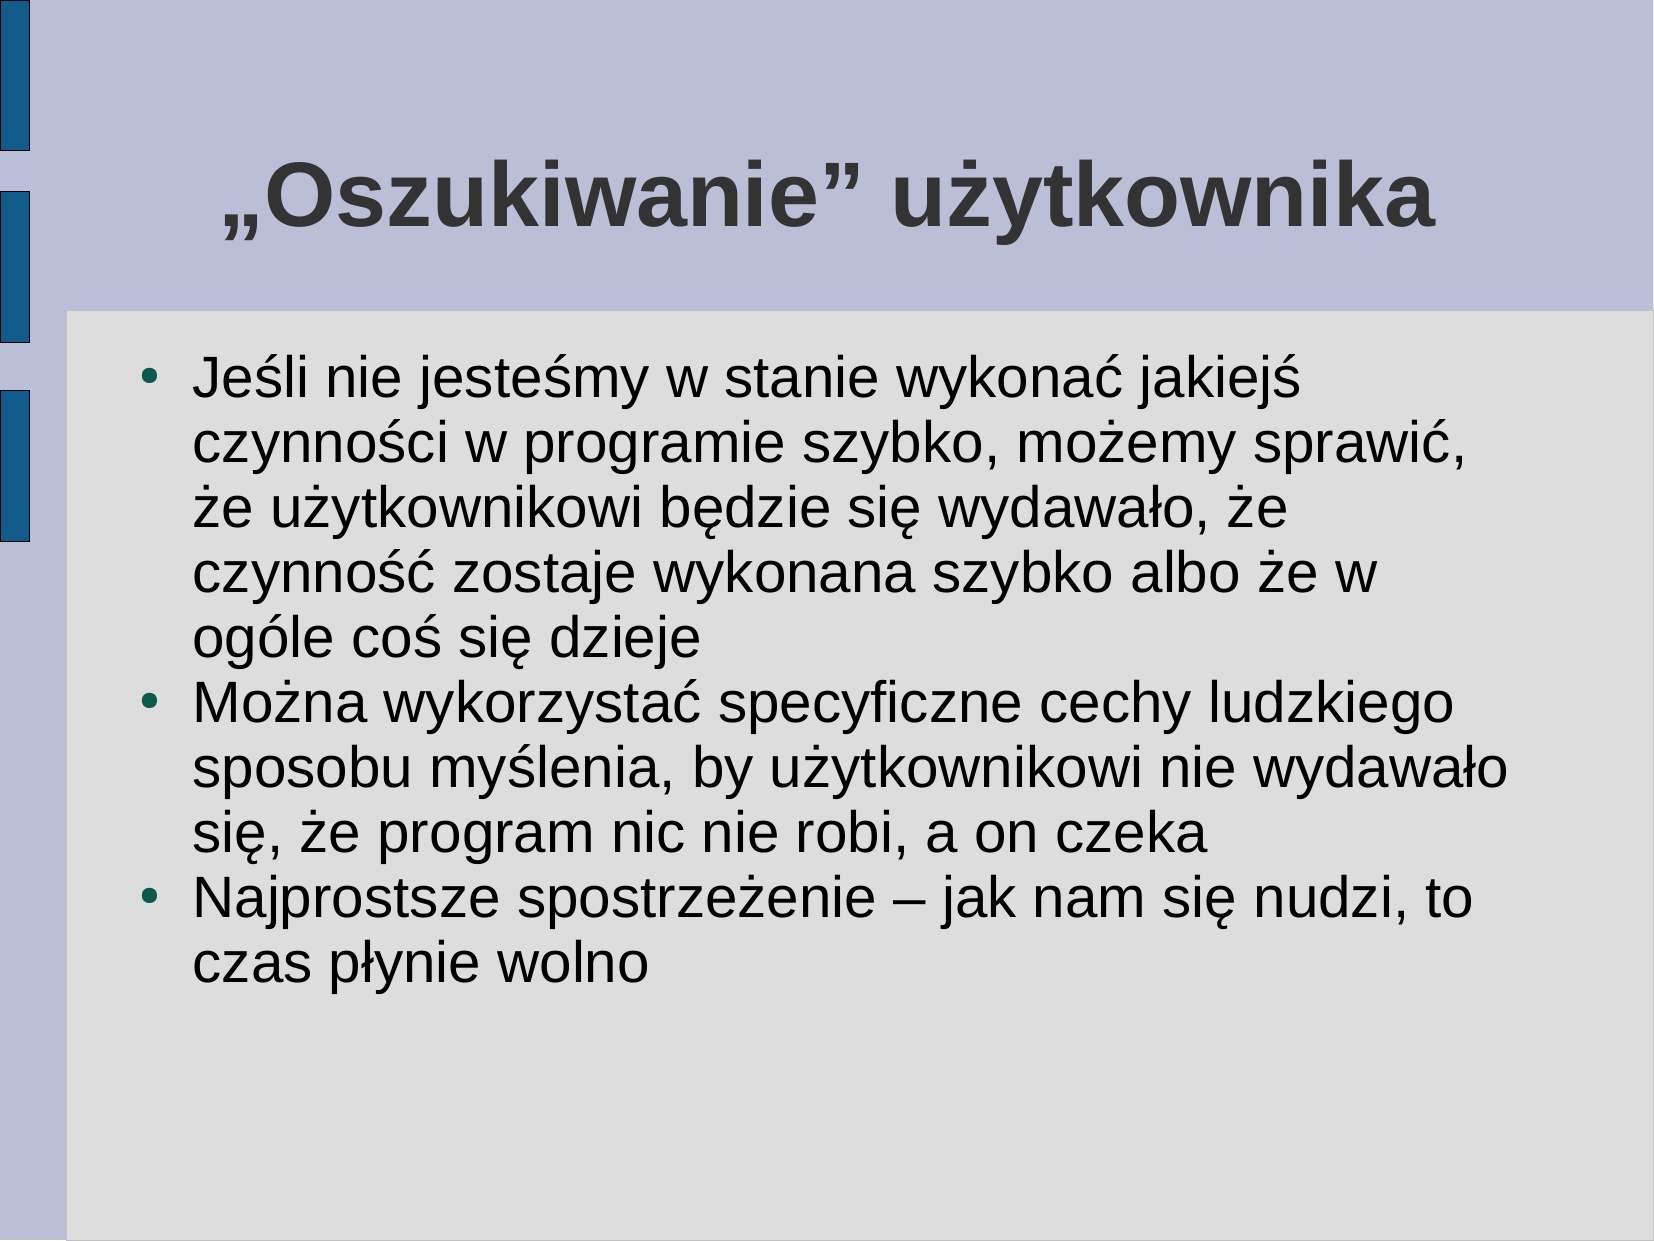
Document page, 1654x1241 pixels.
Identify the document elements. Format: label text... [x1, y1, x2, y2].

title „Oszukiwanie” użytkownika [121, 91, 1534, 299]
list Jeśli nie jesteśmy w stanie wykonać jakiejś czynności w programie szybko, możemy sprawić, że użytkownikowi będzie się wydawało, że czynność zostaje wykonana szybko albo że w ogóle coś się dzieje Można wykorzystać specyficzne cechy ludzkiego sposobu myślenia, by użytkownikowi nie wydawało się, że program nic nie robi, a on czeka Najprostsze spostrzeżenie – jak nam się nudzi, to czas płynie wolno [121, 344, 1534, 1127]
